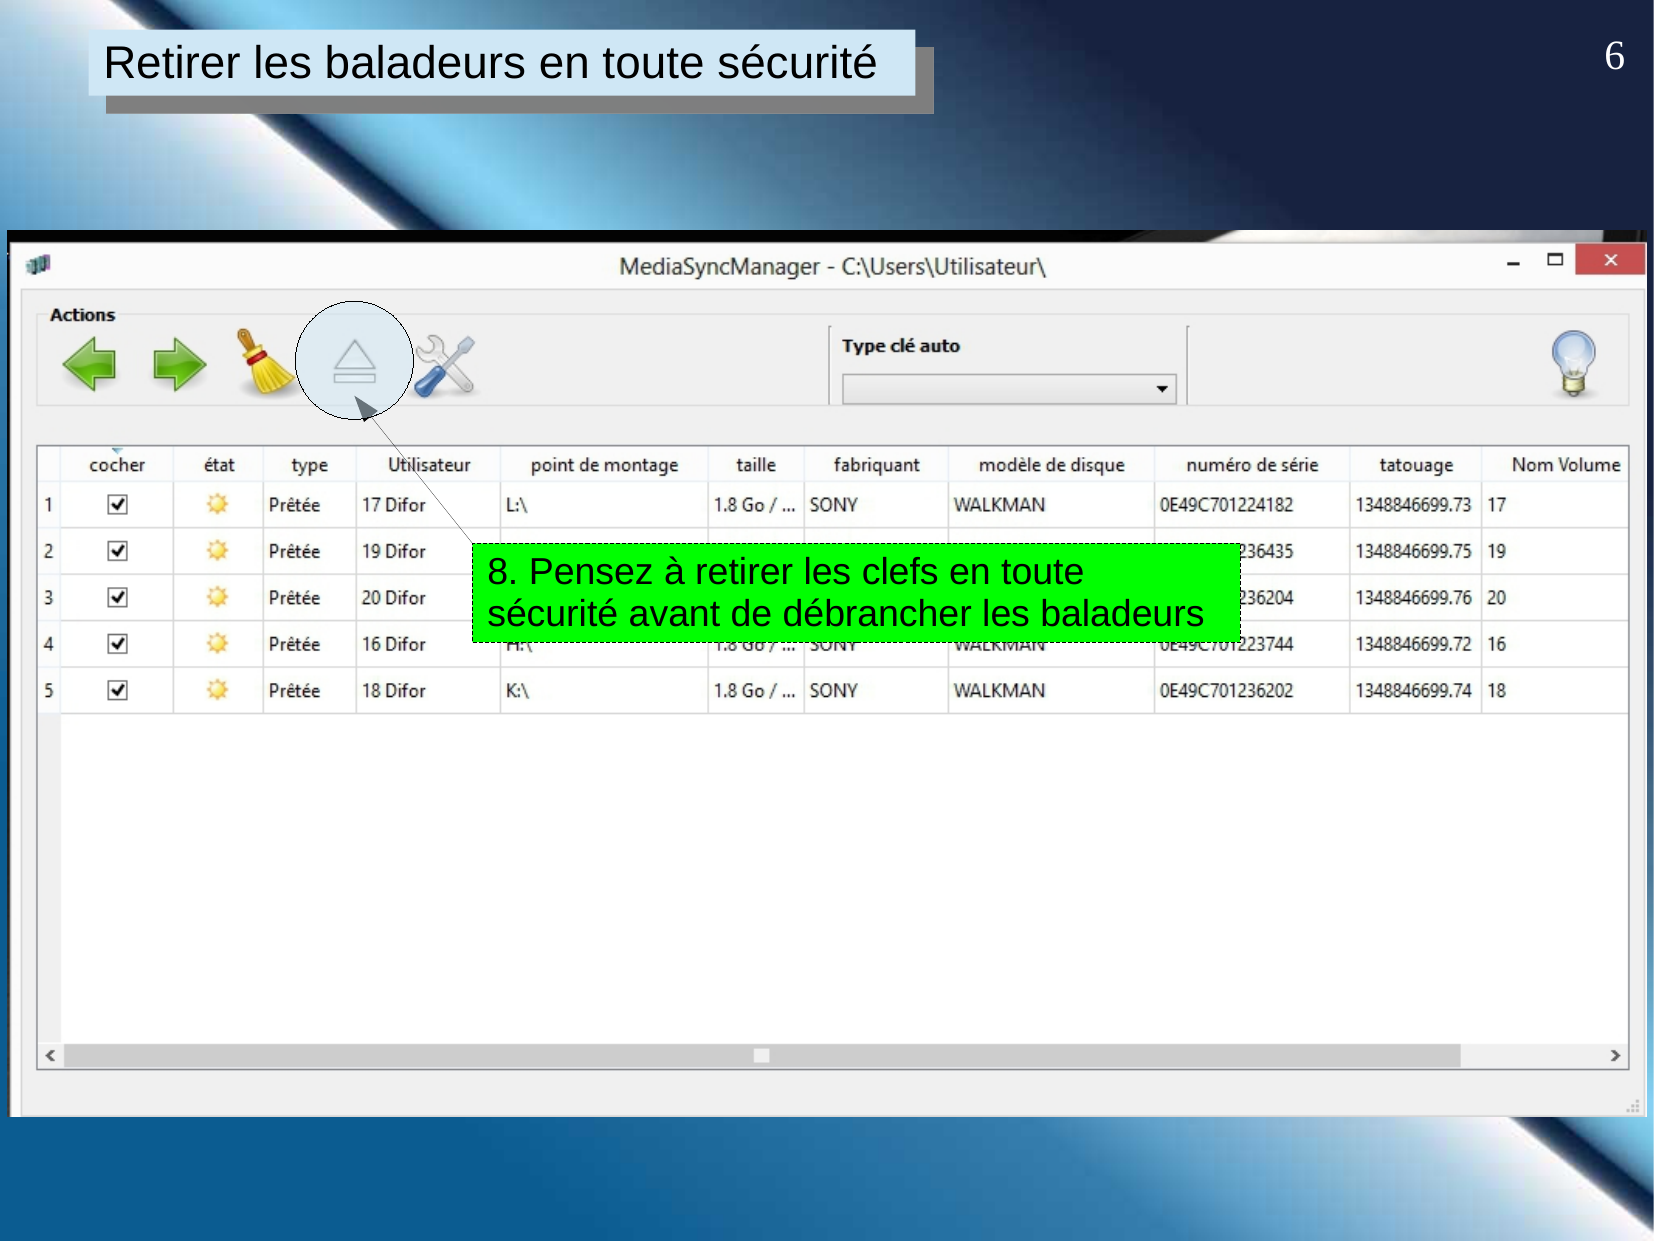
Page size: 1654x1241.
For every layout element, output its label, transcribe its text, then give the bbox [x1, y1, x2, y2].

text_box Retirer les baladeurs en toute sécurité [88, 29, 916, 96]
picture [0, 0, 1654, 1241]
text_box 8. Pensez à retirer les clefs en toute sécurité avant de débrancher les baladeurs [472, 543, 1241, 643]
text_box [295, 301, 414, 420]
